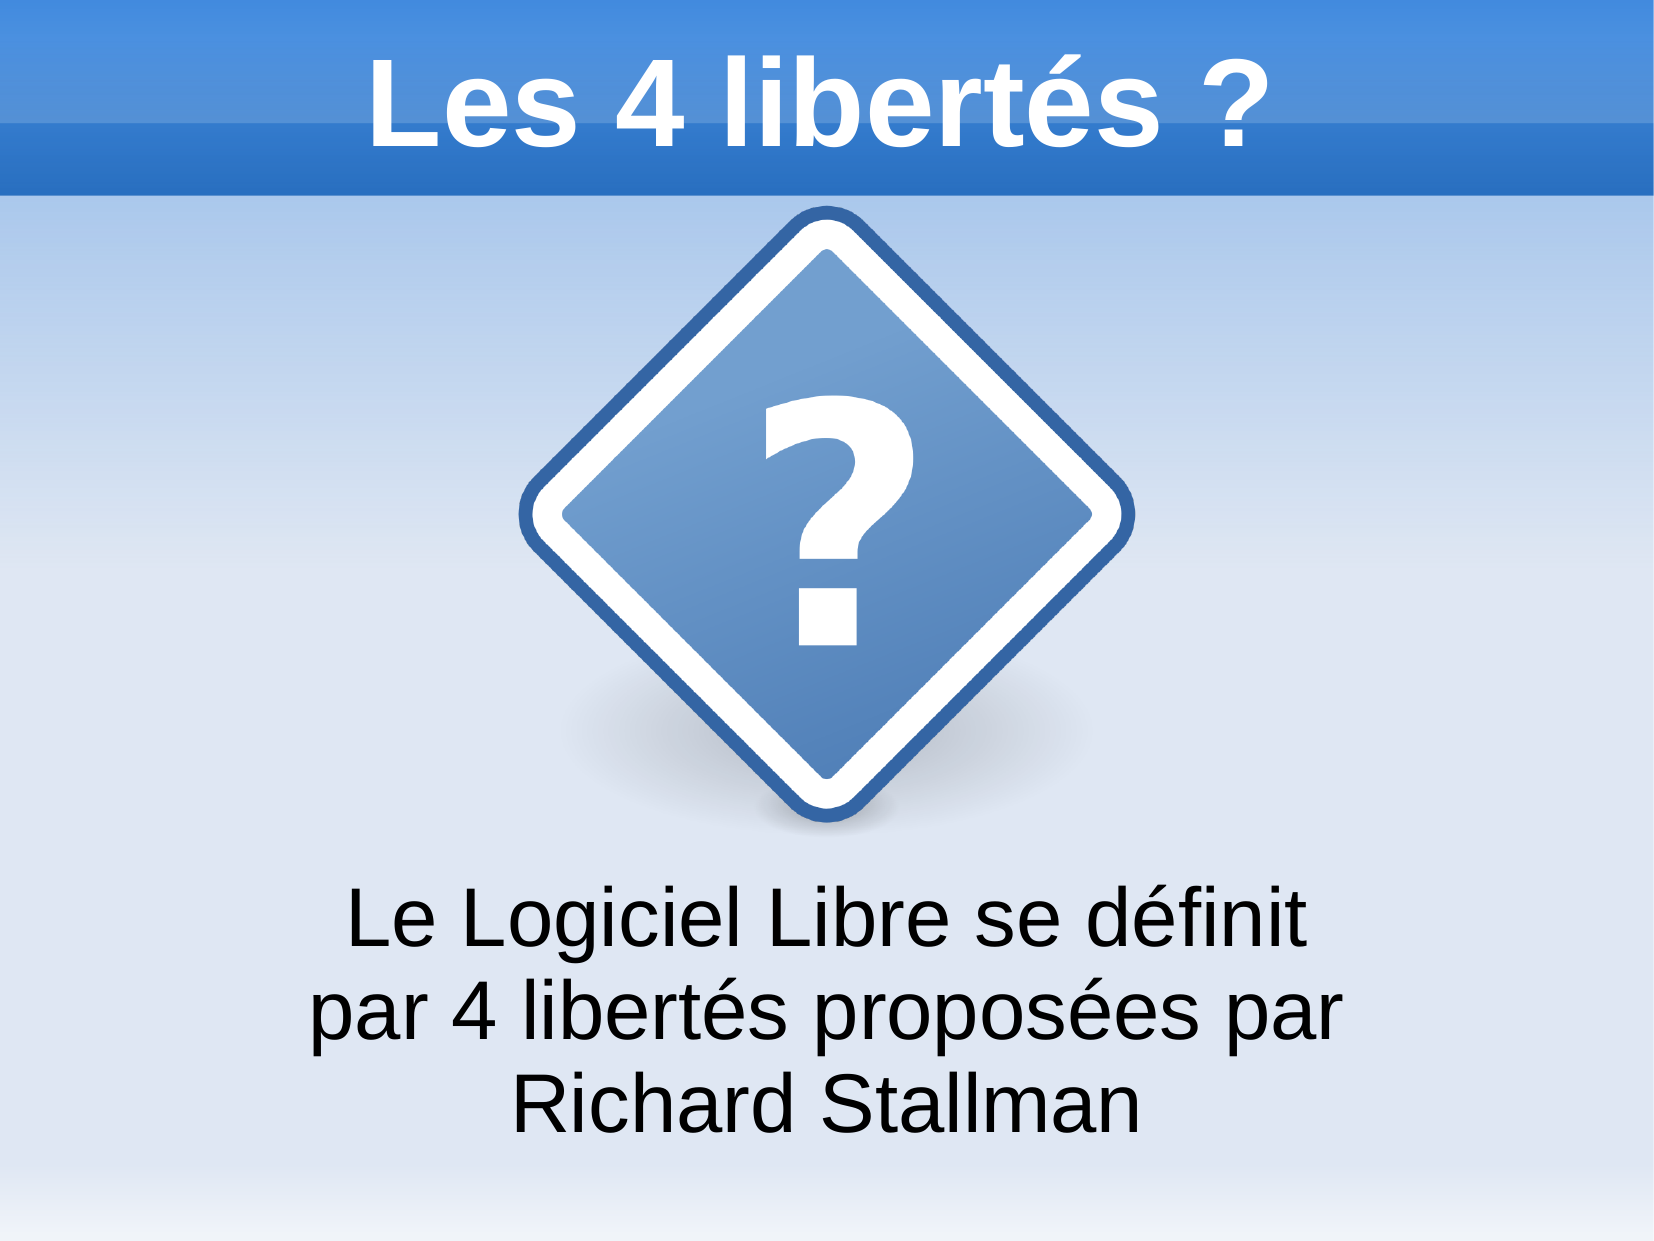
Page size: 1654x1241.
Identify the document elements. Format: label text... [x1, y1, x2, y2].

picture [0, 0, 1654, 1241]
title Les 4 libertés ? [76, 0, 1565, 208]
text_box Le Logiciel Libre se définit par 4 libertés proposées par Richard Stallman [200, 864, 1453, 1189]
